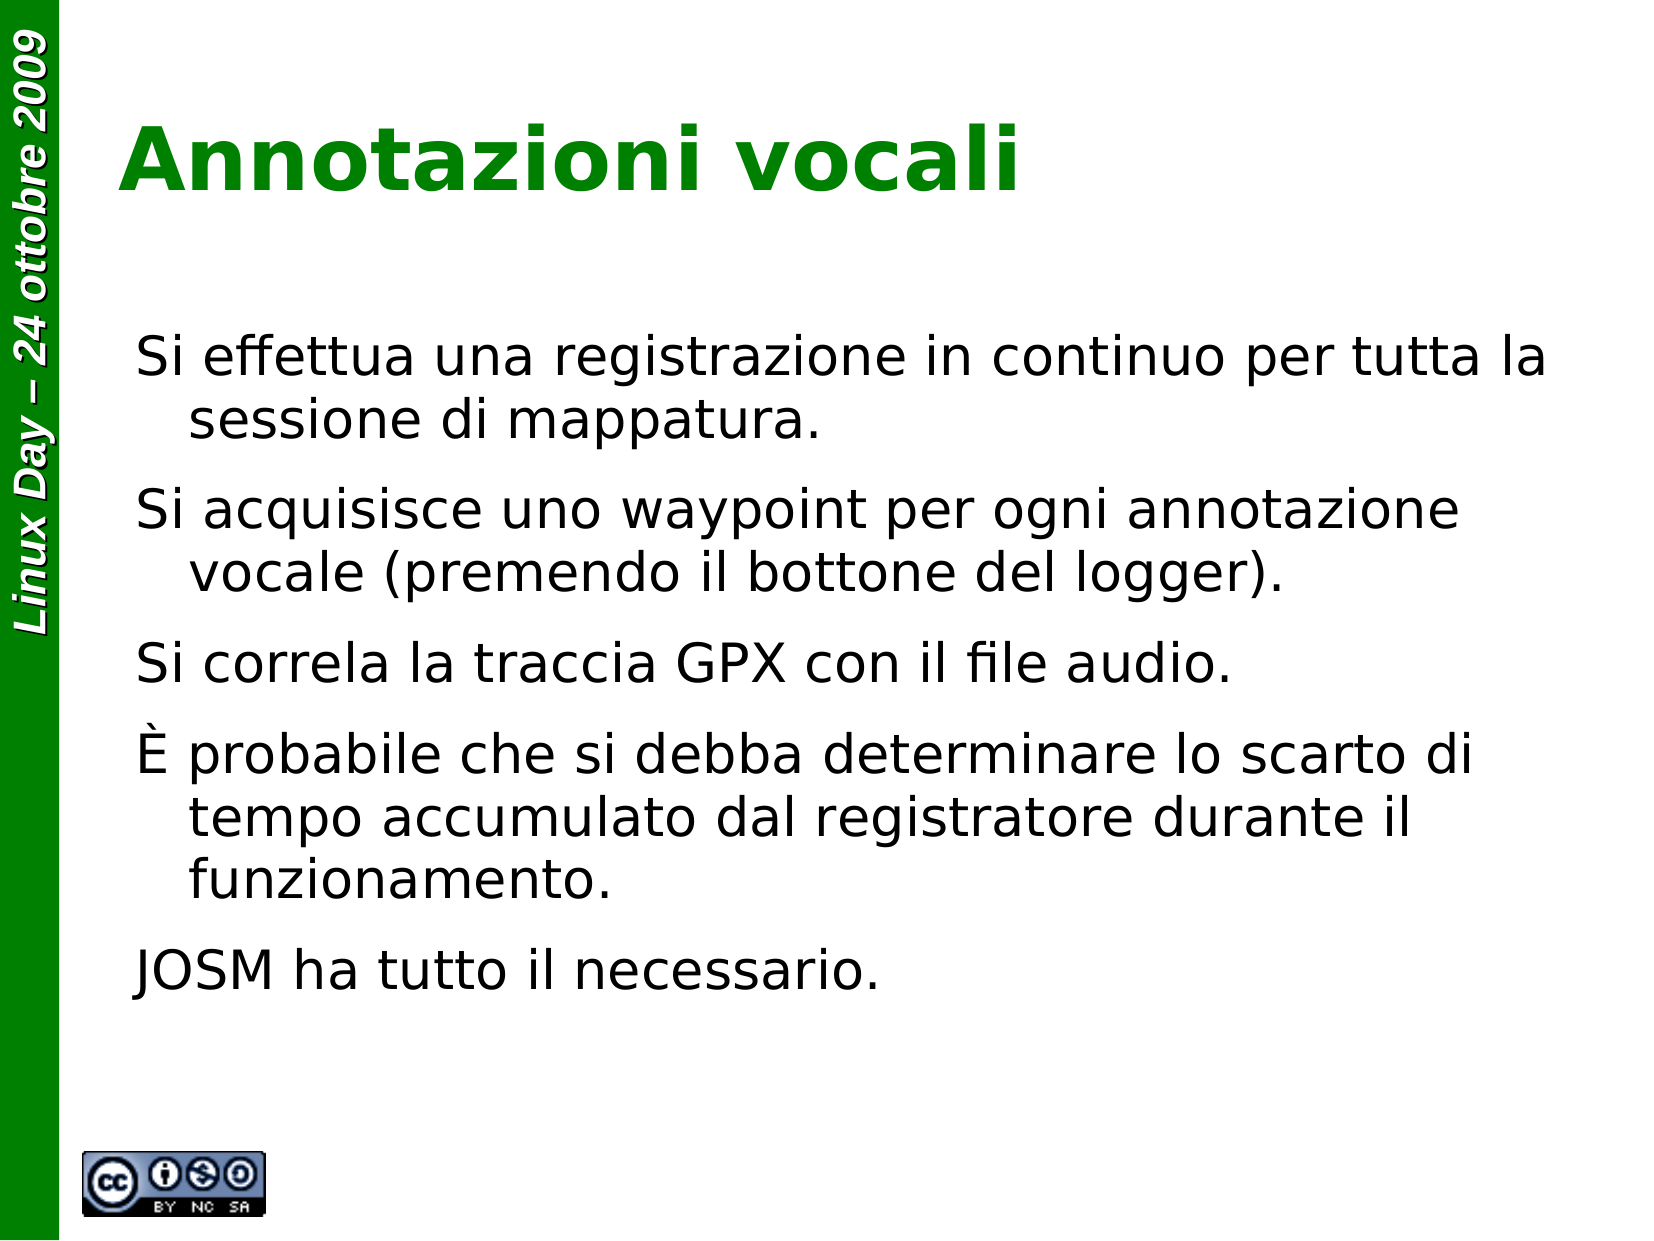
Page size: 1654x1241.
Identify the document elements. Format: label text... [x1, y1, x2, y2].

list Si effettua una registrazione in continuo per tutta la sessione di mappatura. Si acquisisce uno waypoint per ogni annotazione vocale (premendo il bottone del logger). Si correla la traccia GPX con il file audio. È probabile che si debba determinare lo scarto di tempo accumulato dal registratore durante il funzionamento. JOSM ha tutto il necessario. [118, 324, 1607, 1035]
title Annotazioni vocali [118, 64, 1394, 257]
picture [82, 1151, 266, 1217]
